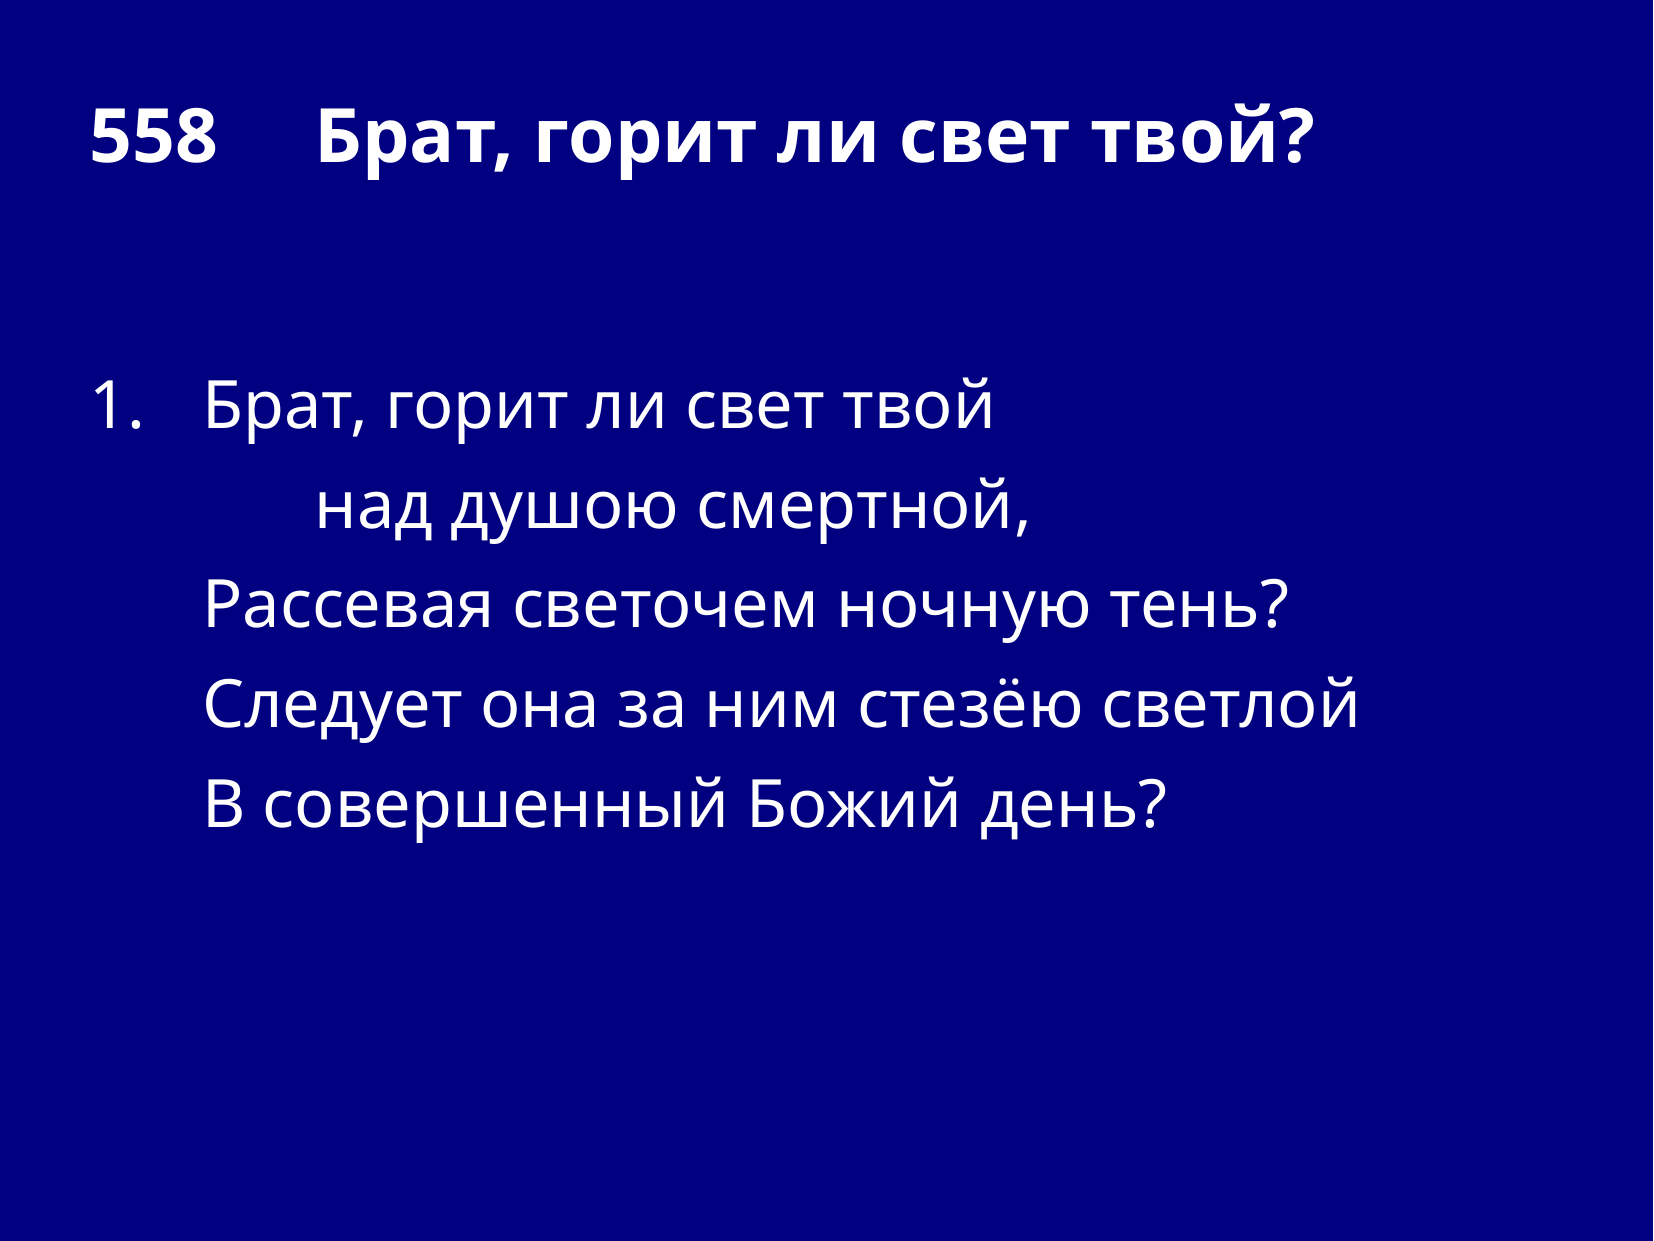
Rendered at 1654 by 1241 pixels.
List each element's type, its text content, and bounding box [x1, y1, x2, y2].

text_box 1. Брат, горит ли свет твой над душою смертной, Рассевая светочем ночную тень? Следует она за ним стезёю светлой В совершенный Божий день? [75, 188, 1576, 1163]
text_box 558 Брат, горит ли свет твой? [75, 75, 1576, 188]
